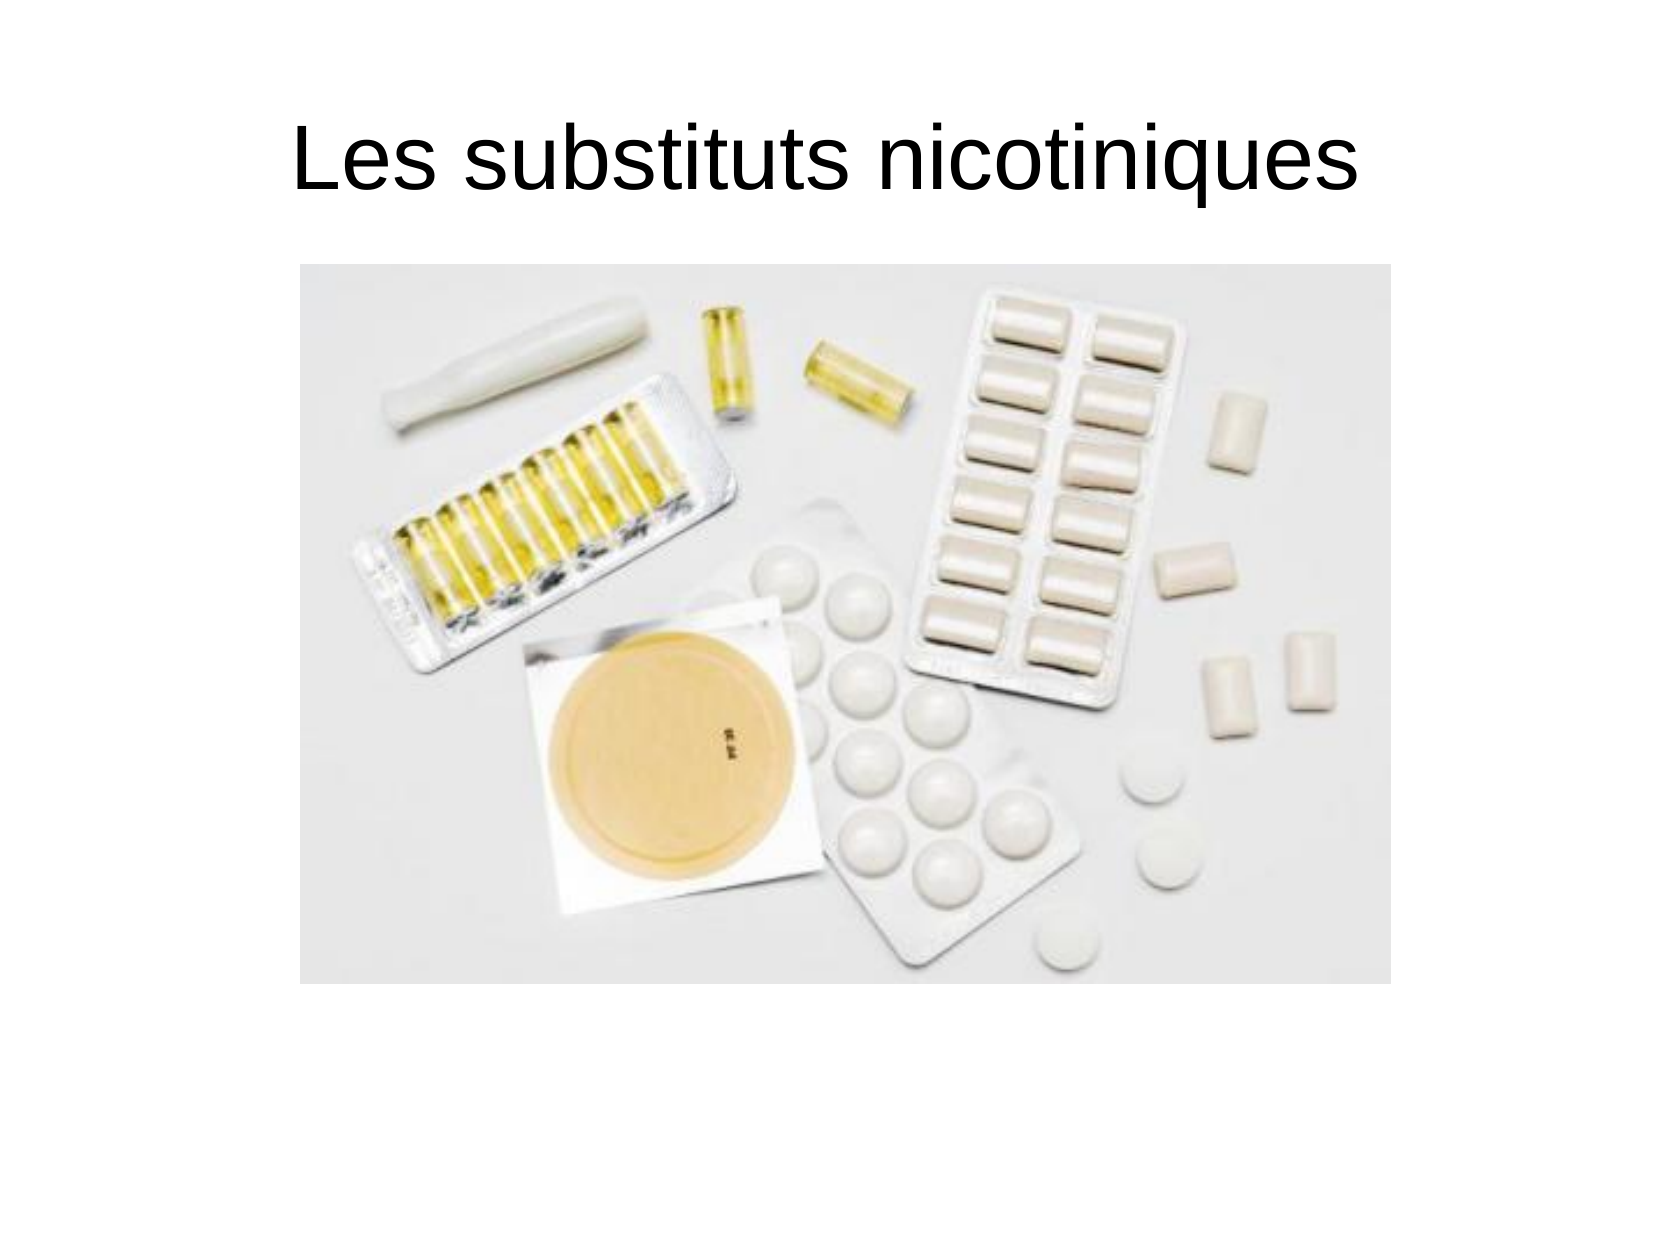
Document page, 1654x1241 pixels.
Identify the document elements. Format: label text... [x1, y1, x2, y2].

picture [300, 264, 1391, 984]
text_box Les substituts nicotiniques [82, 49, 1571, 256]
